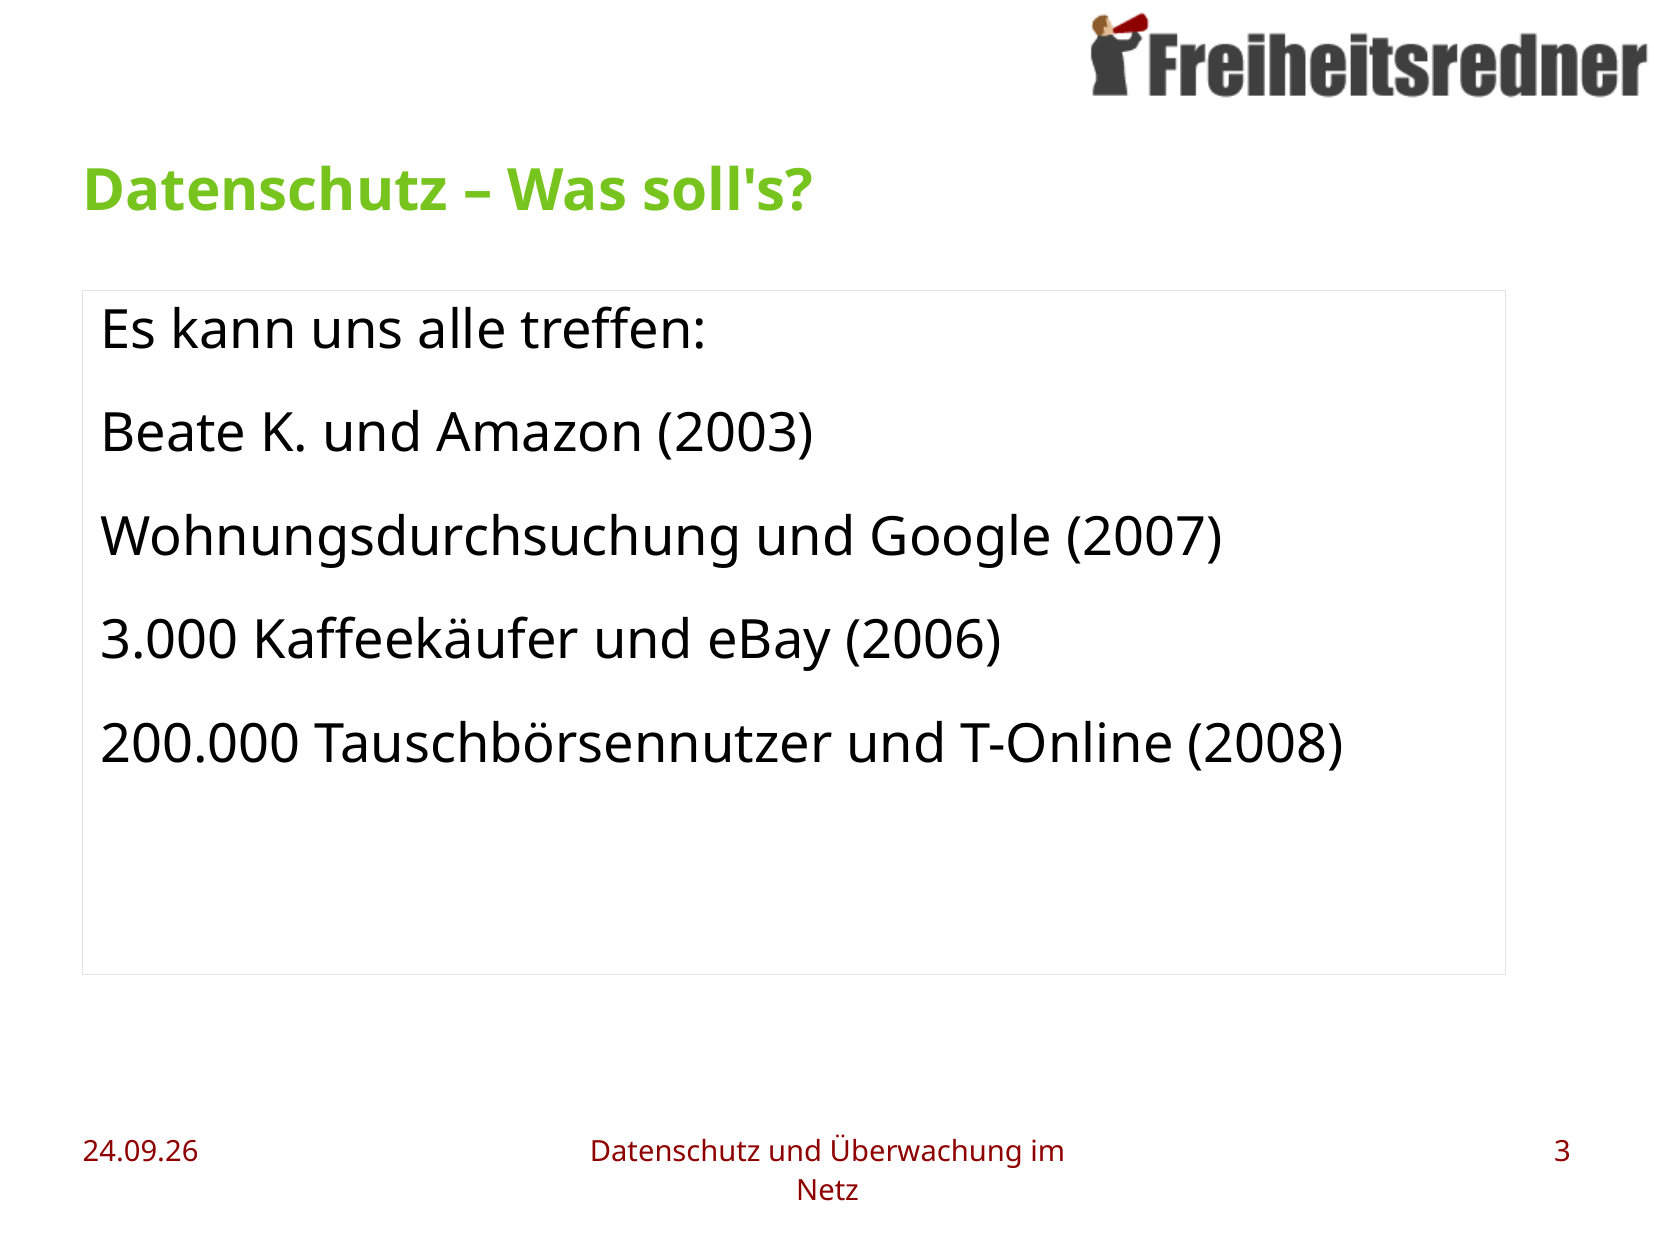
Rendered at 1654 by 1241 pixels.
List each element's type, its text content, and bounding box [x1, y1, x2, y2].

picture [1080, 5, 1650, 100]
title Datenschutz – Was soll's? [82, 118, 1565, 257]
list Es kann uns alle treffen: Beate K. und Amazon (2003) Wohnungsdurchsuchung und Google (2007) 3.000 Kaffeekäufer und eBay (2006) 200.000 Tauschbörsennutzer und T-Online (2008) [82, 290, 1506, 975]
